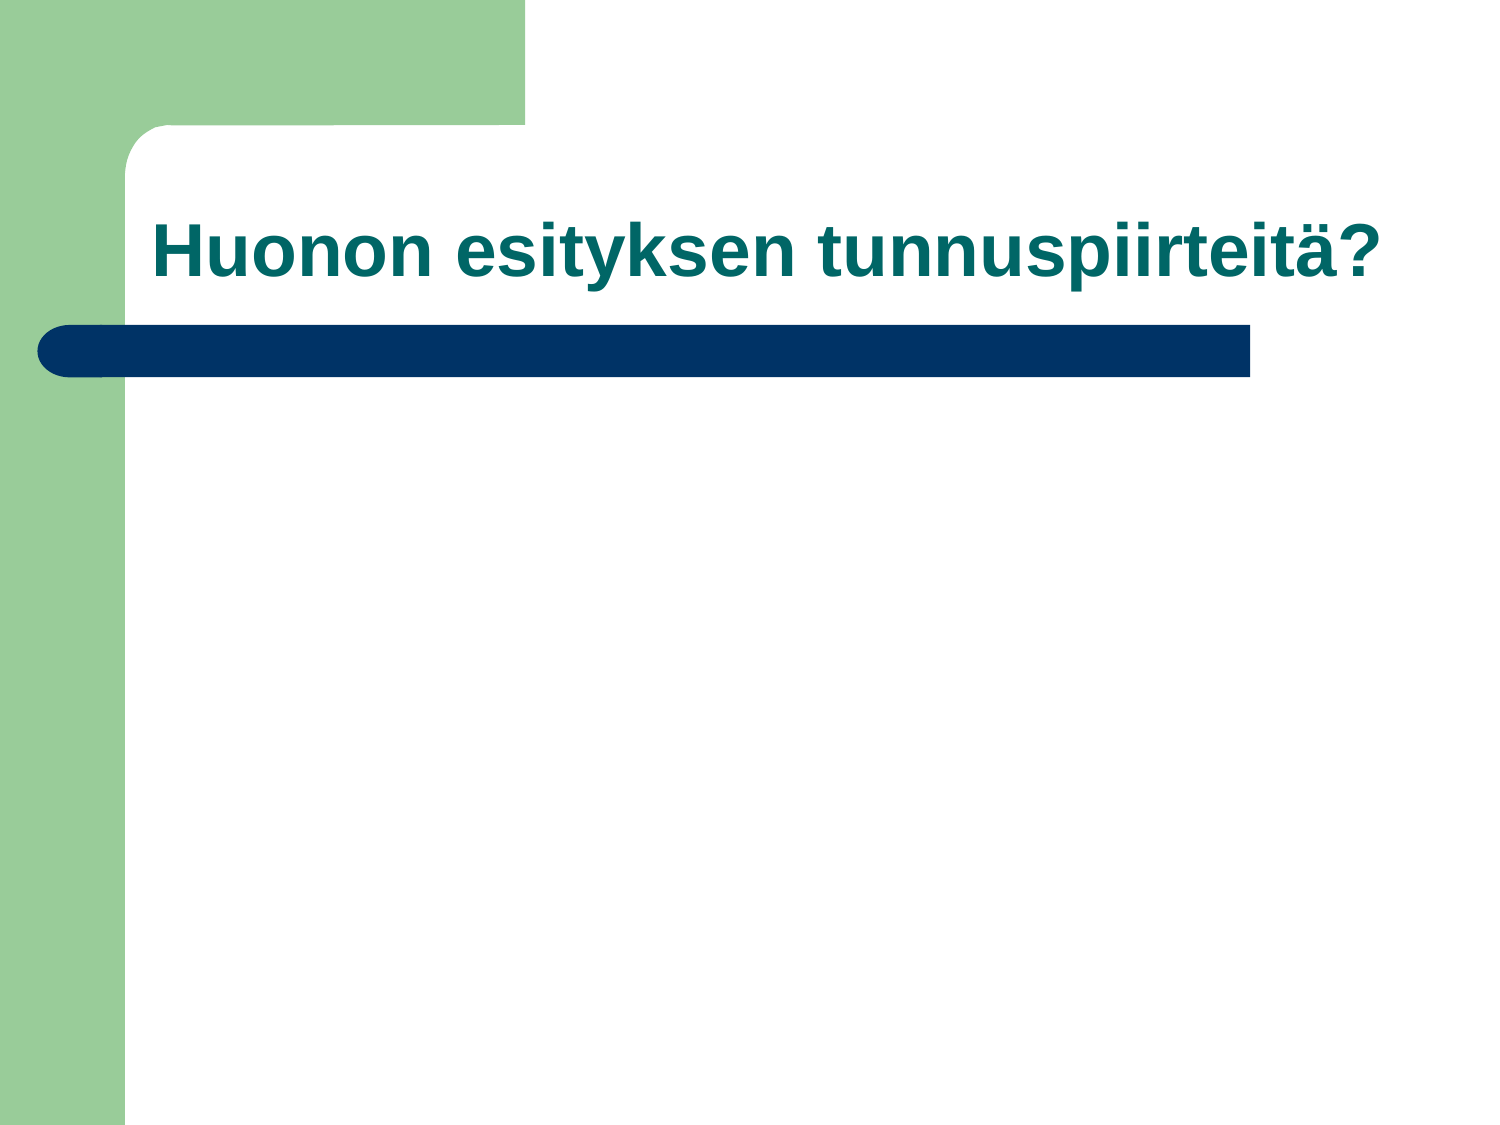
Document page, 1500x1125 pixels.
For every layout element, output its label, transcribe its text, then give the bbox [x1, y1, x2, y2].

title Huonon esityksen tunnuspiirteitä? [136, 136, 1414, 301]
